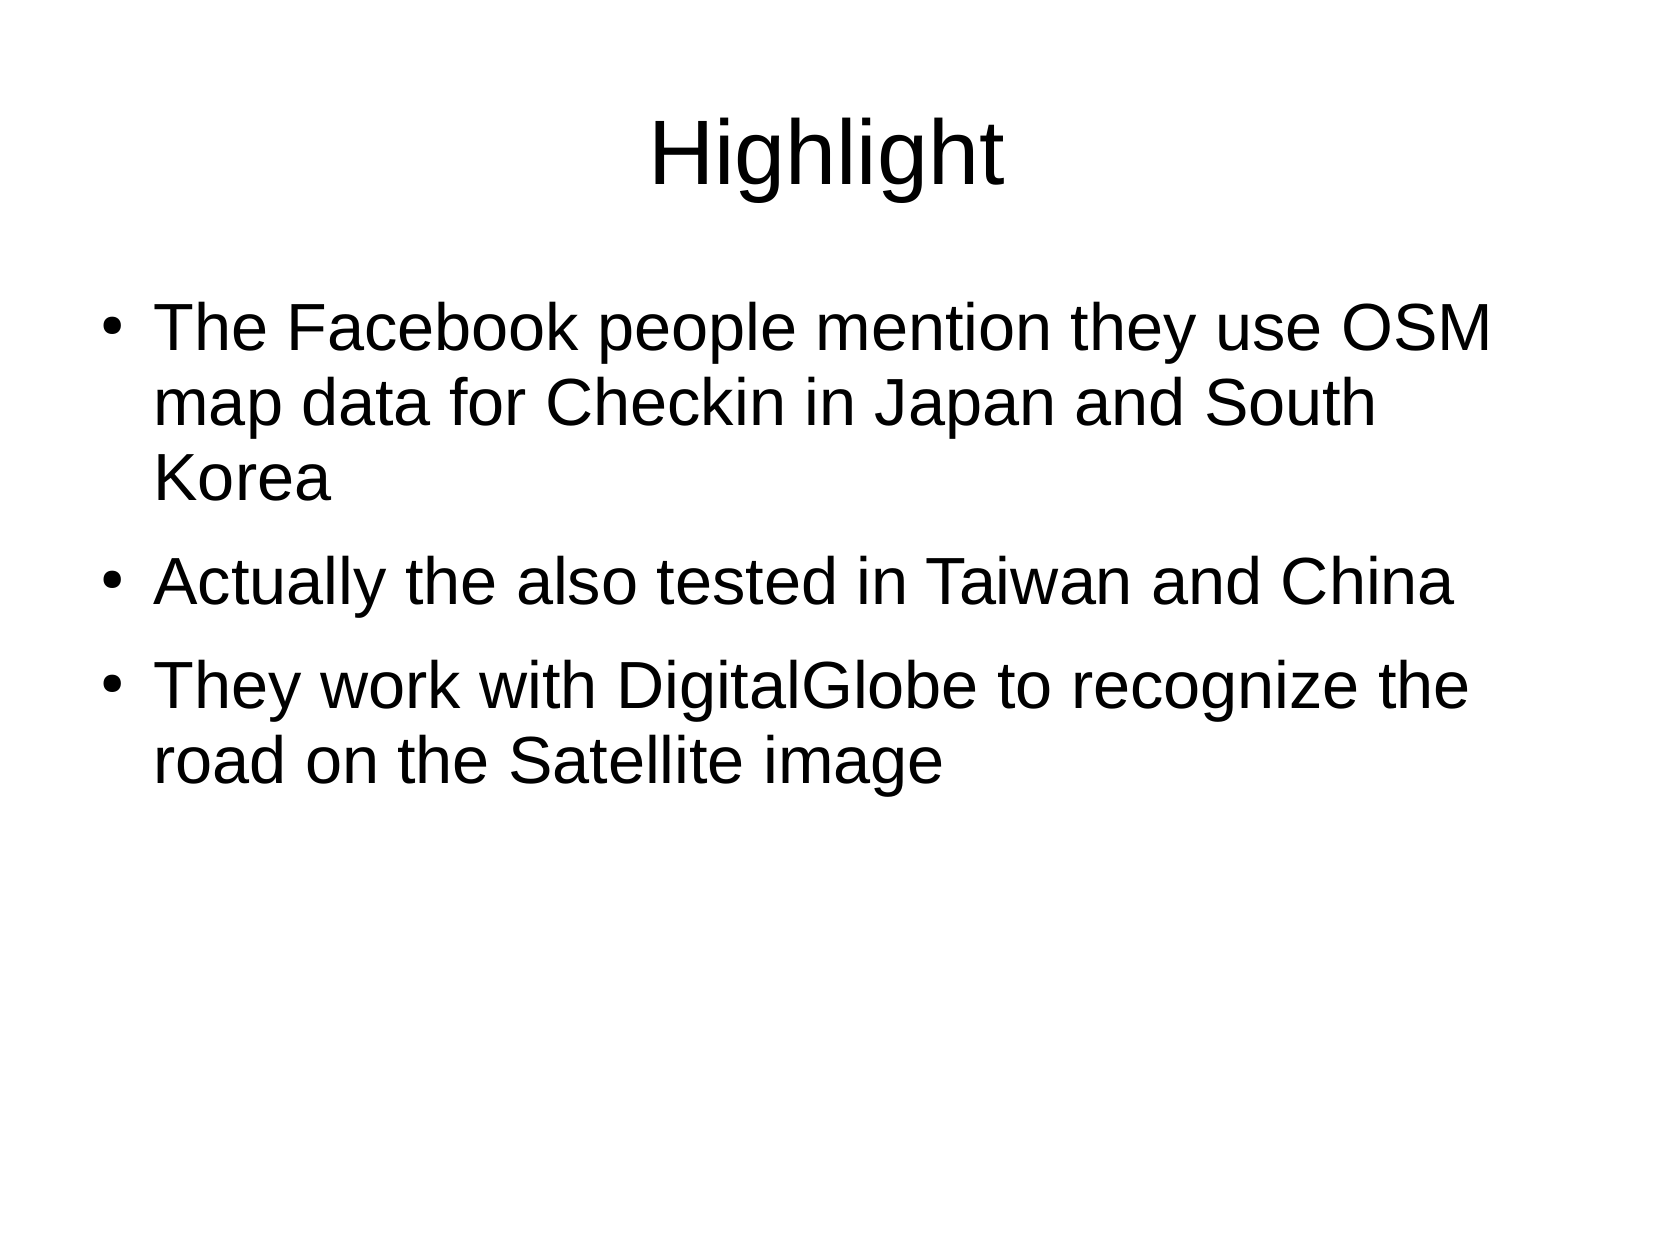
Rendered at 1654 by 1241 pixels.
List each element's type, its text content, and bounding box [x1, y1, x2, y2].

list The Facebook people mention they use OSM map data for Checkin in Japan and South Korea Actually the also tested in Taiwan and China They work with DigitalGlobe to recognize the road on the Satellite image [82, 290, 1571, 1010]
title Highlight [82, 49, 1571, 257]
